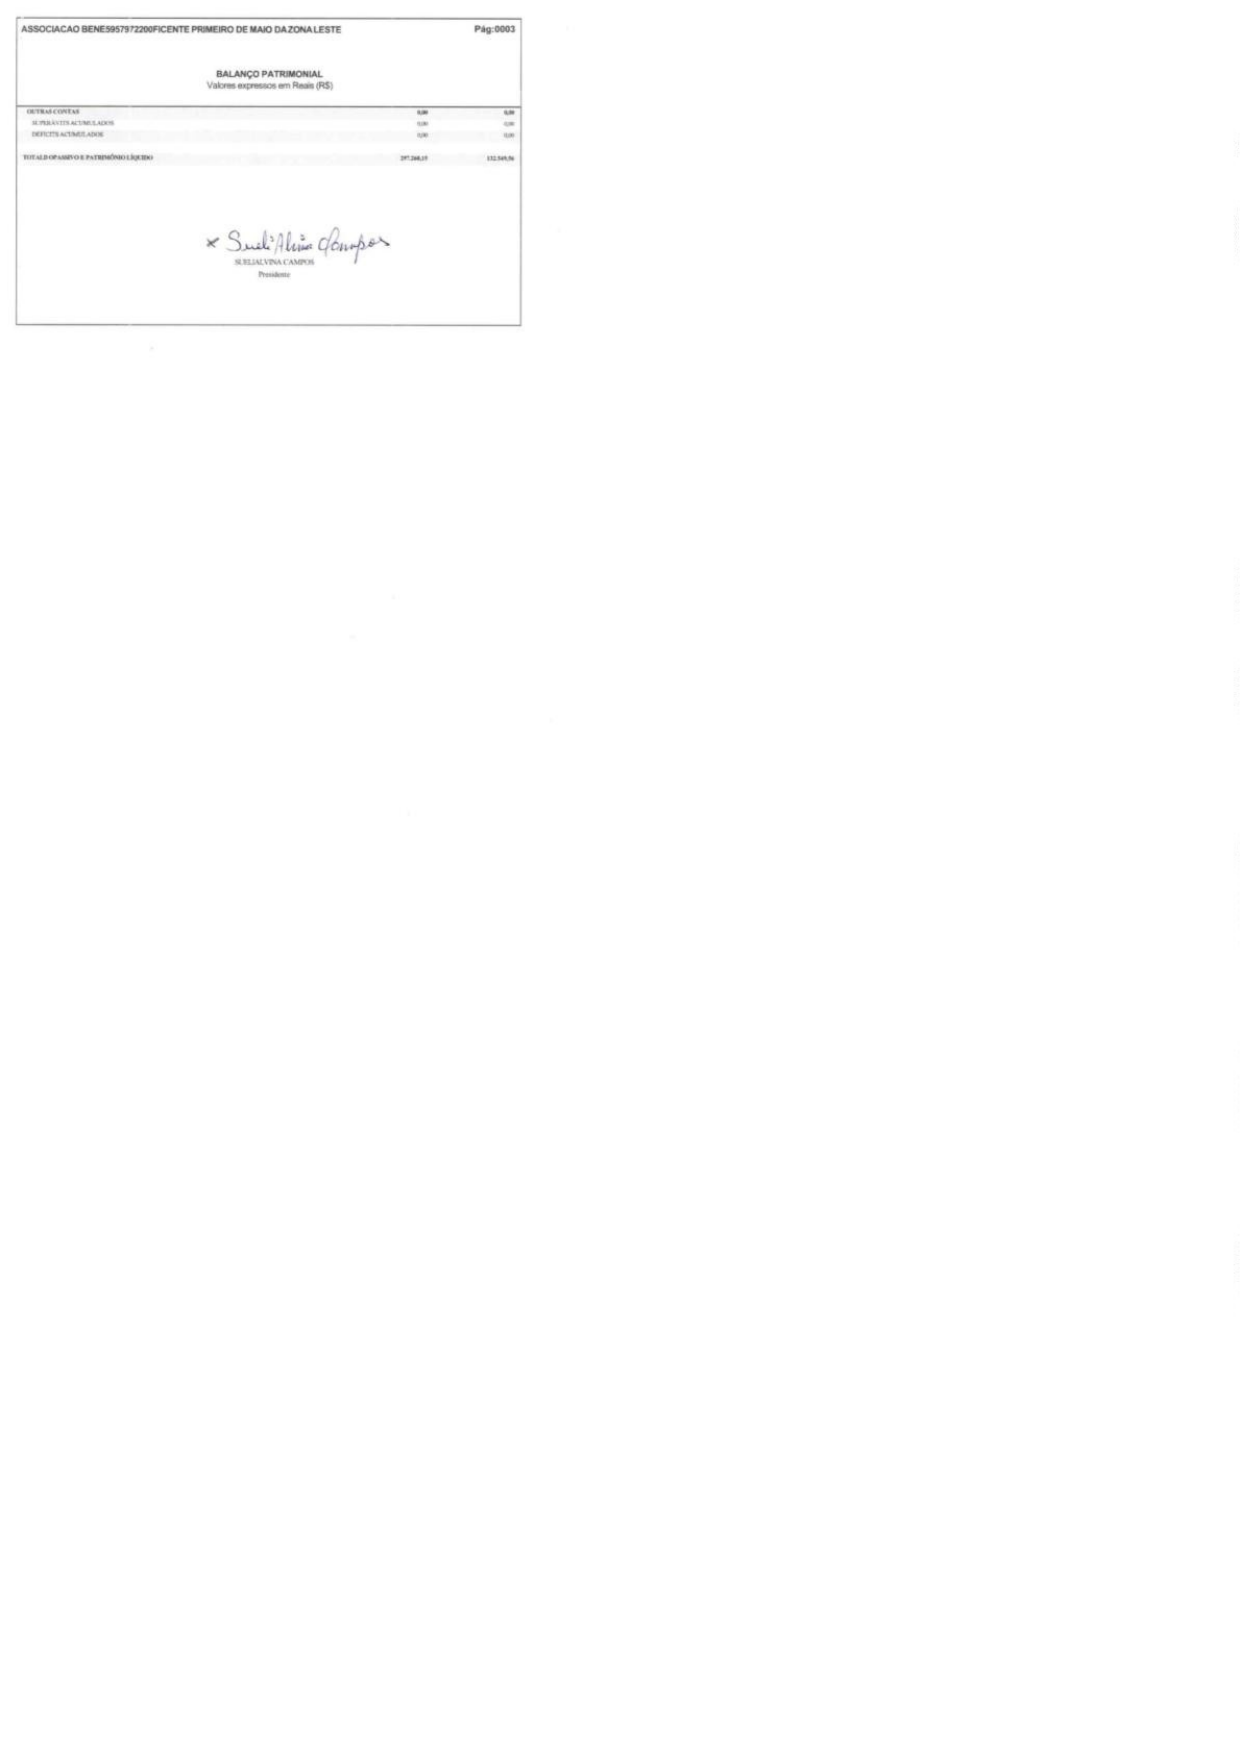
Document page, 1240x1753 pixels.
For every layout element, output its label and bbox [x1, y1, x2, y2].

text_box [0, 0, 1240, 1753]
